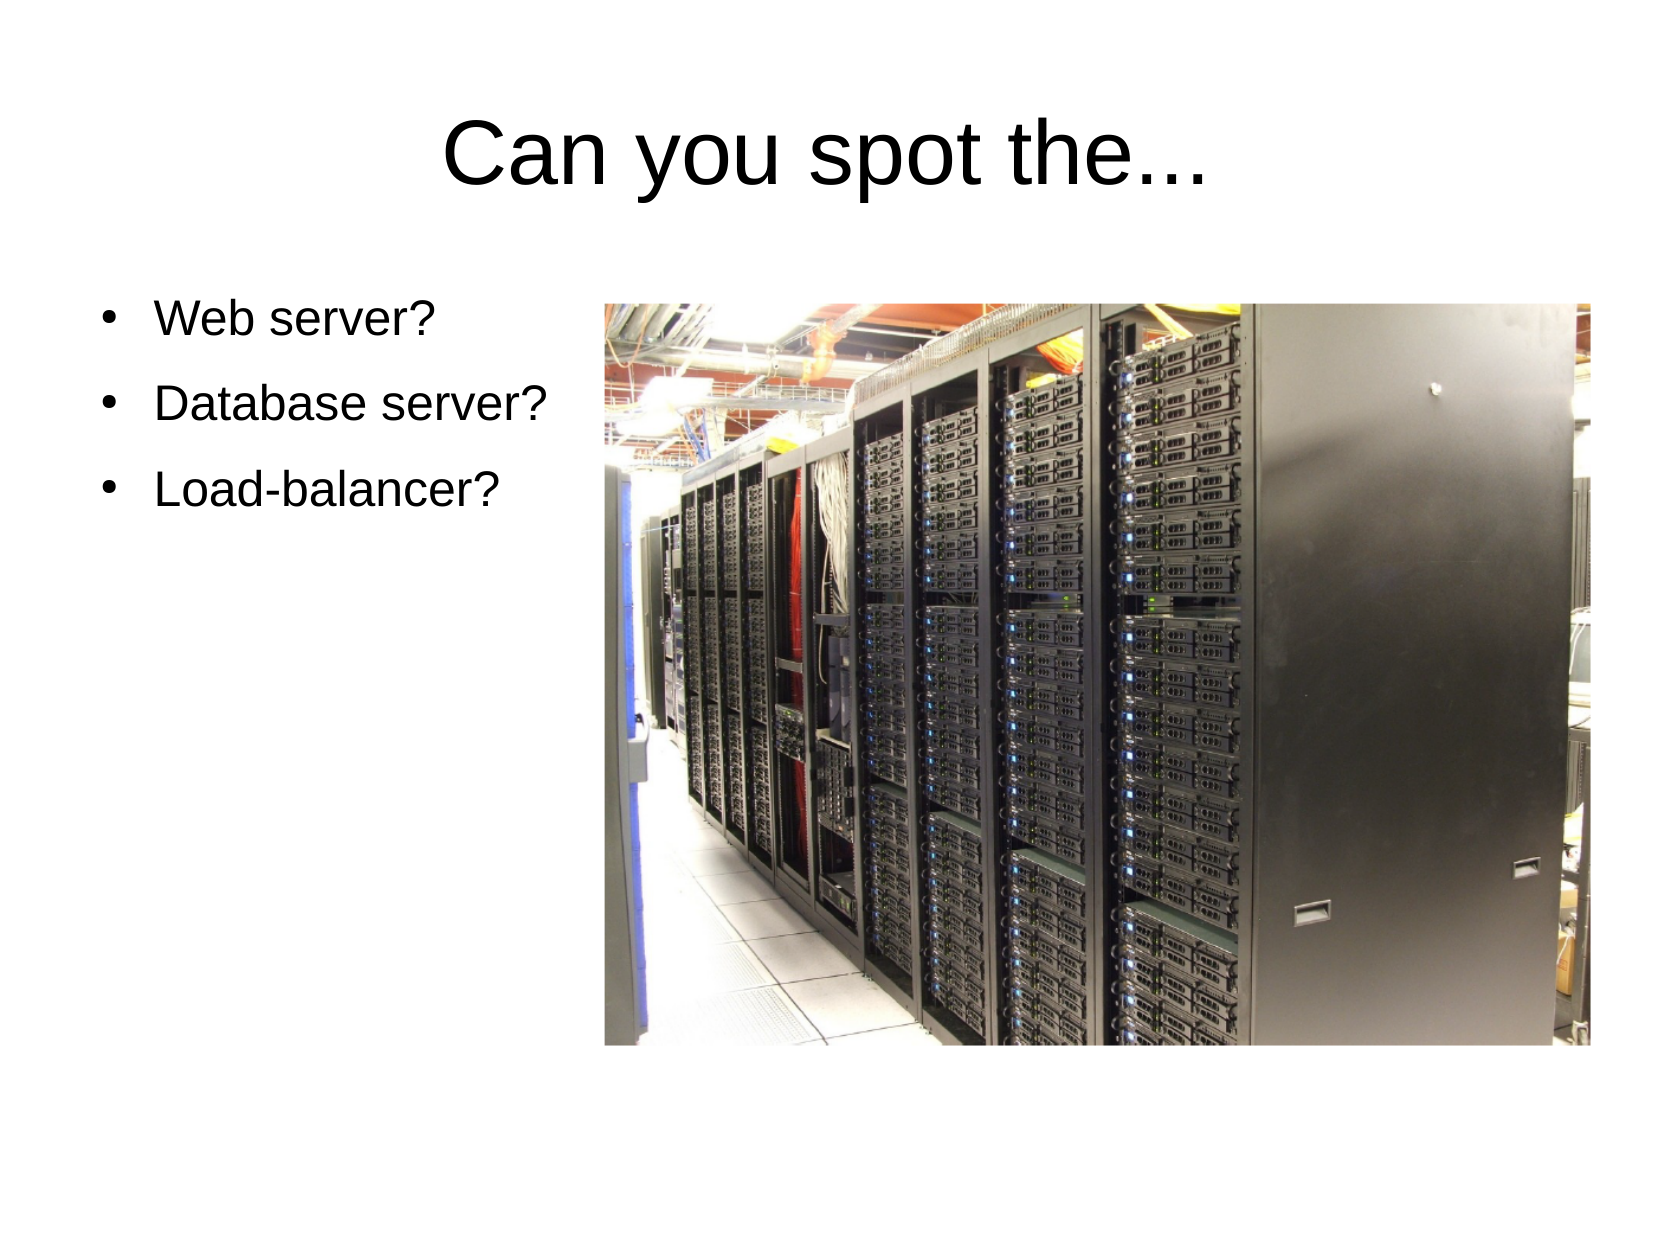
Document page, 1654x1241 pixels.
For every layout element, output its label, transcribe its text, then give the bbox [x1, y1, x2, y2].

title Can you spot the... [82, 49, 1571, 257]
picture [600, 299, 1593, 1048]
list Web server? Database server? Load-balancer? [82, 290, 809, 1109]
